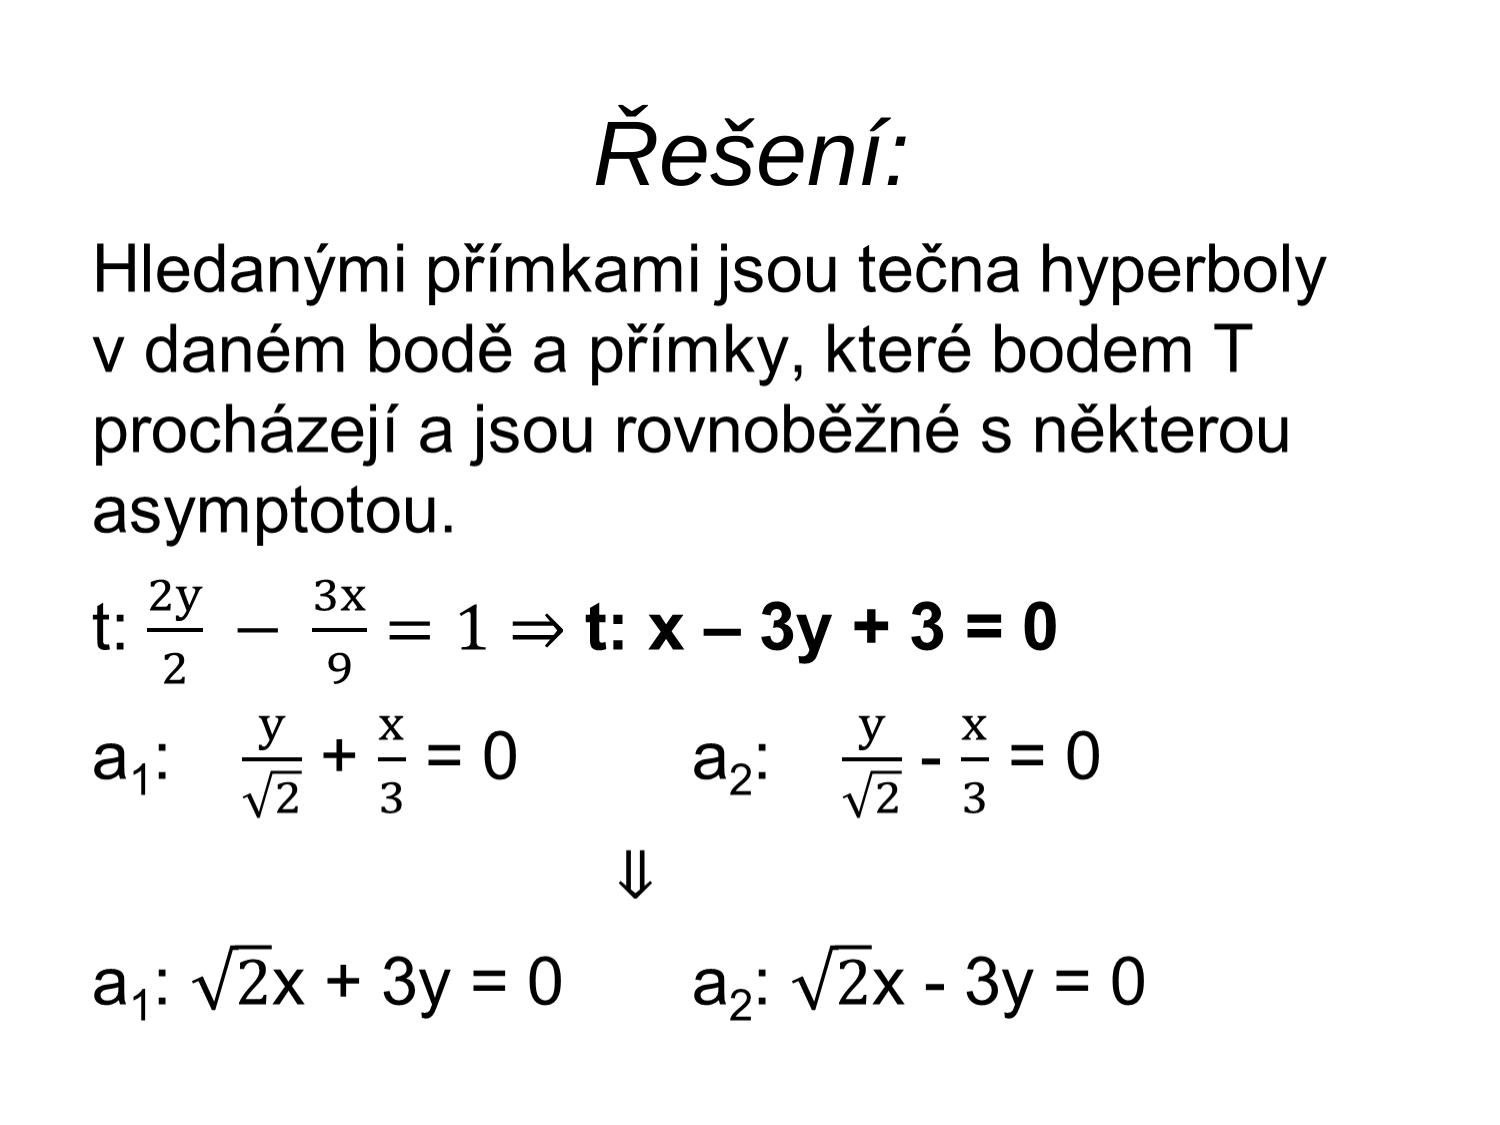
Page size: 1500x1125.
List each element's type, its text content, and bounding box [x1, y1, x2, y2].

text_box [51, 207, 1437, 1060]
title Řešení: [76, 54, 1427, 206]
